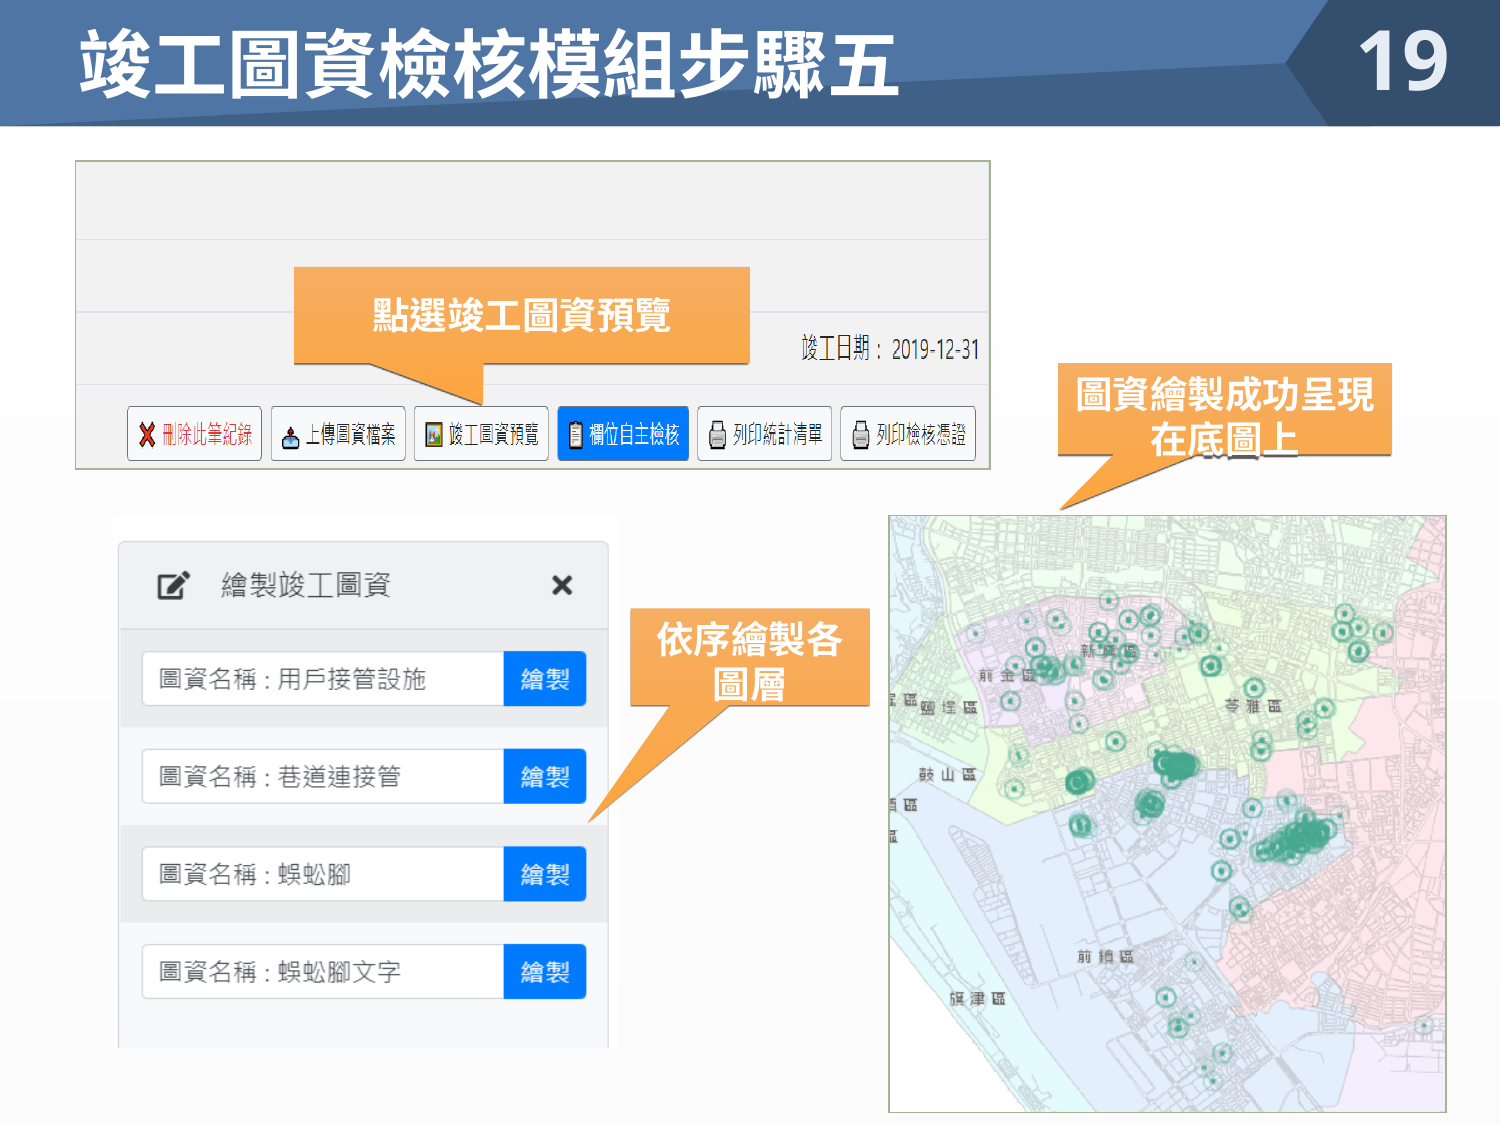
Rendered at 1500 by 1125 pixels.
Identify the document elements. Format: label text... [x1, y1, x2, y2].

picture [889, 516, 1446, 1112]
text_box 依序繪製各圖層 [587, 608, 870, 824]
text_box 點選竣工圖資預覽 [294, 266, 751, 401]
picture [113, 516, 619, 1048]
text_box 竣工圖資檢核模組步驟五 [62, 9, 1282, 116]
text_box 圖資繪製成功呈現在底圖上 [1058, 363, 1393, 510]
picture [76, 161, 990, 469]
text_box 圖資繪製成功呈現在底圖上 [1232, 426, 1256, 451]
text_box 19 [1340, 0, 1500, 116]
